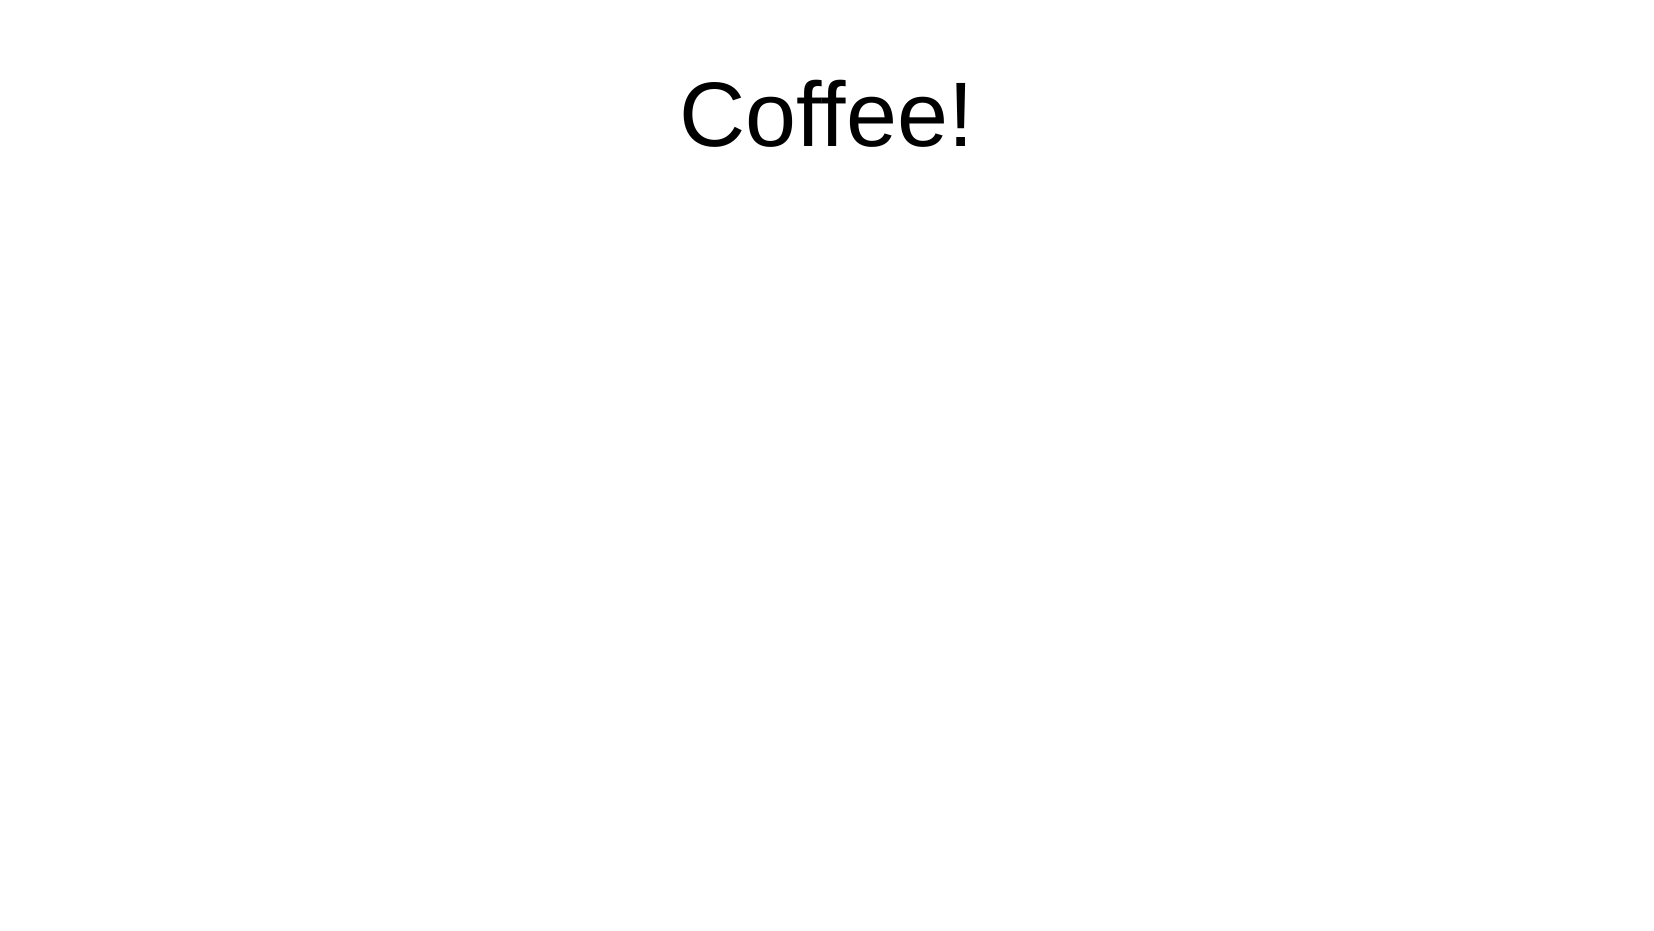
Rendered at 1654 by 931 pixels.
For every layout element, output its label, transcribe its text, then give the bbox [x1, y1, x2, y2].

title Coffee! [82, 37, 1571, 193]
